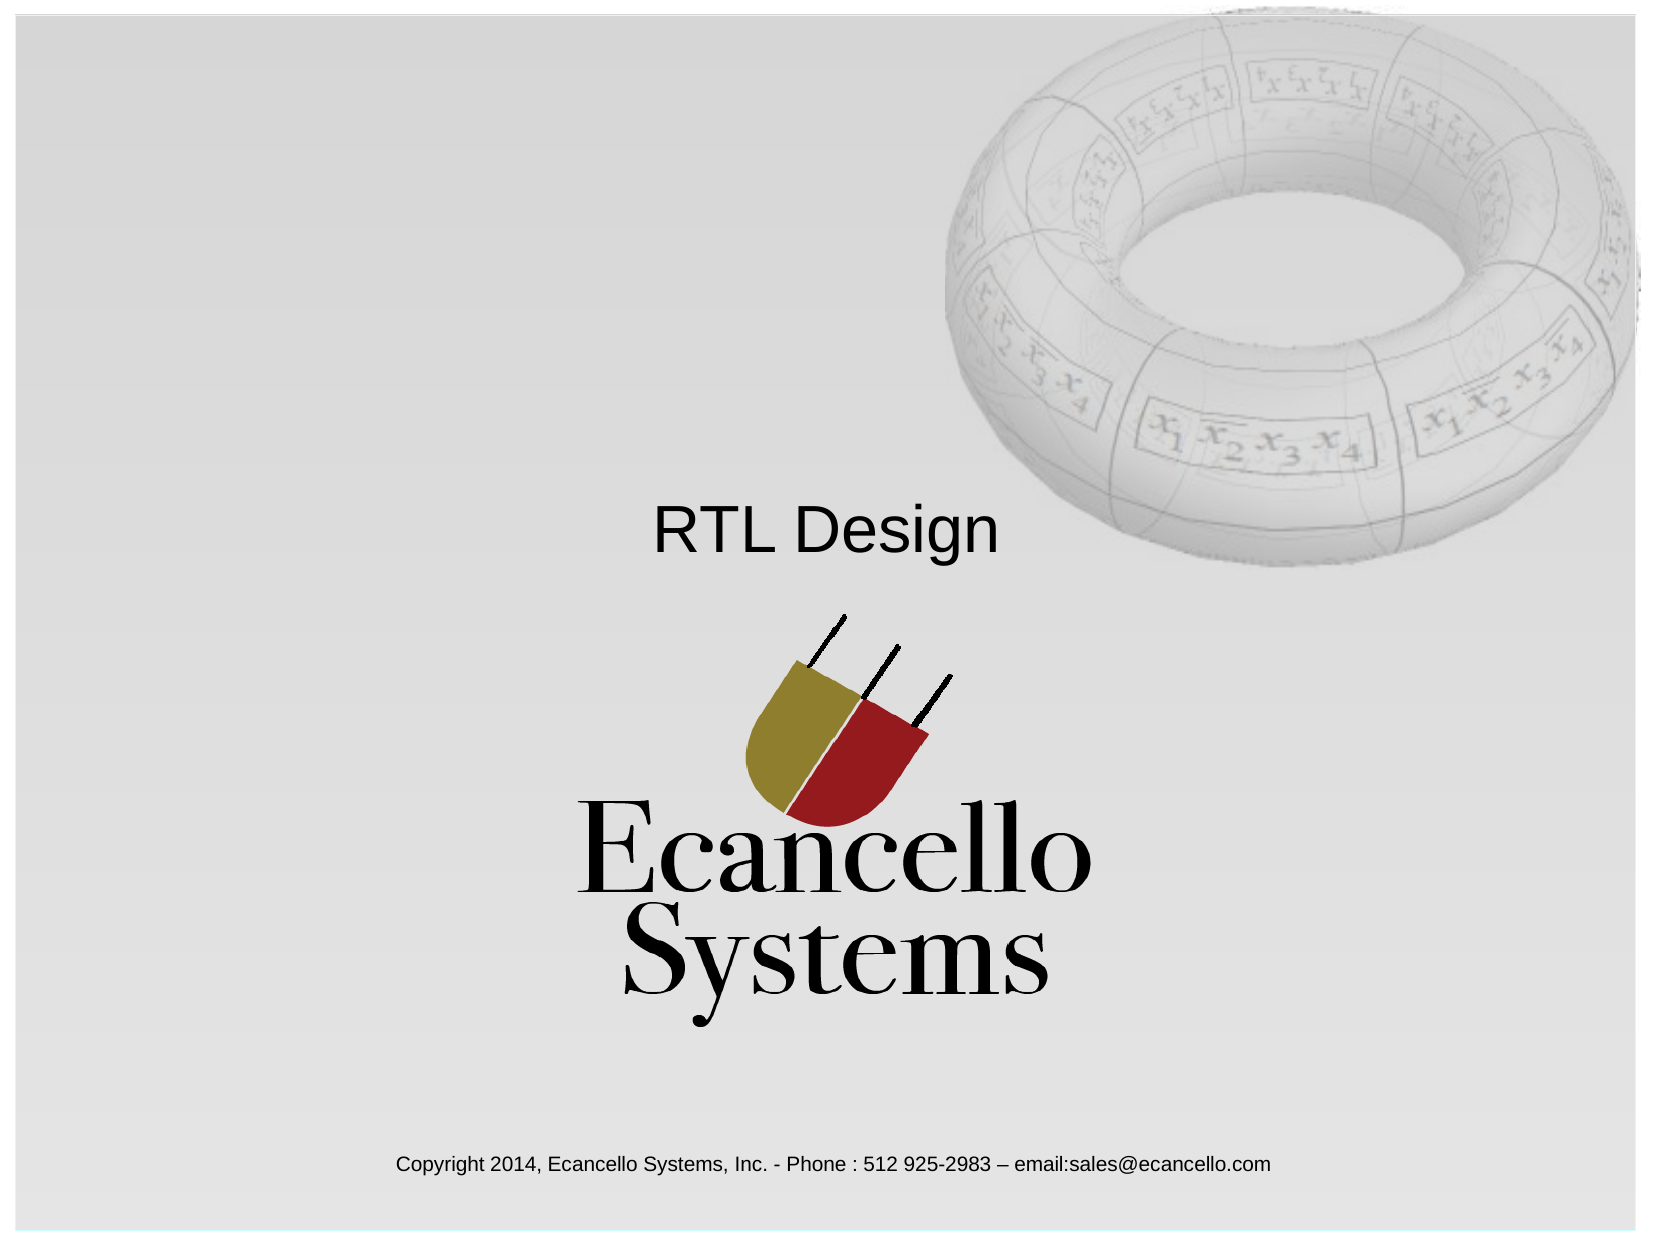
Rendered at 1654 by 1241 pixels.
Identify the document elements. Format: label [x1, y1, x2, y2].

picture [574, 614, 1096, 1029]
picture [945, 5, 1641, 570]
